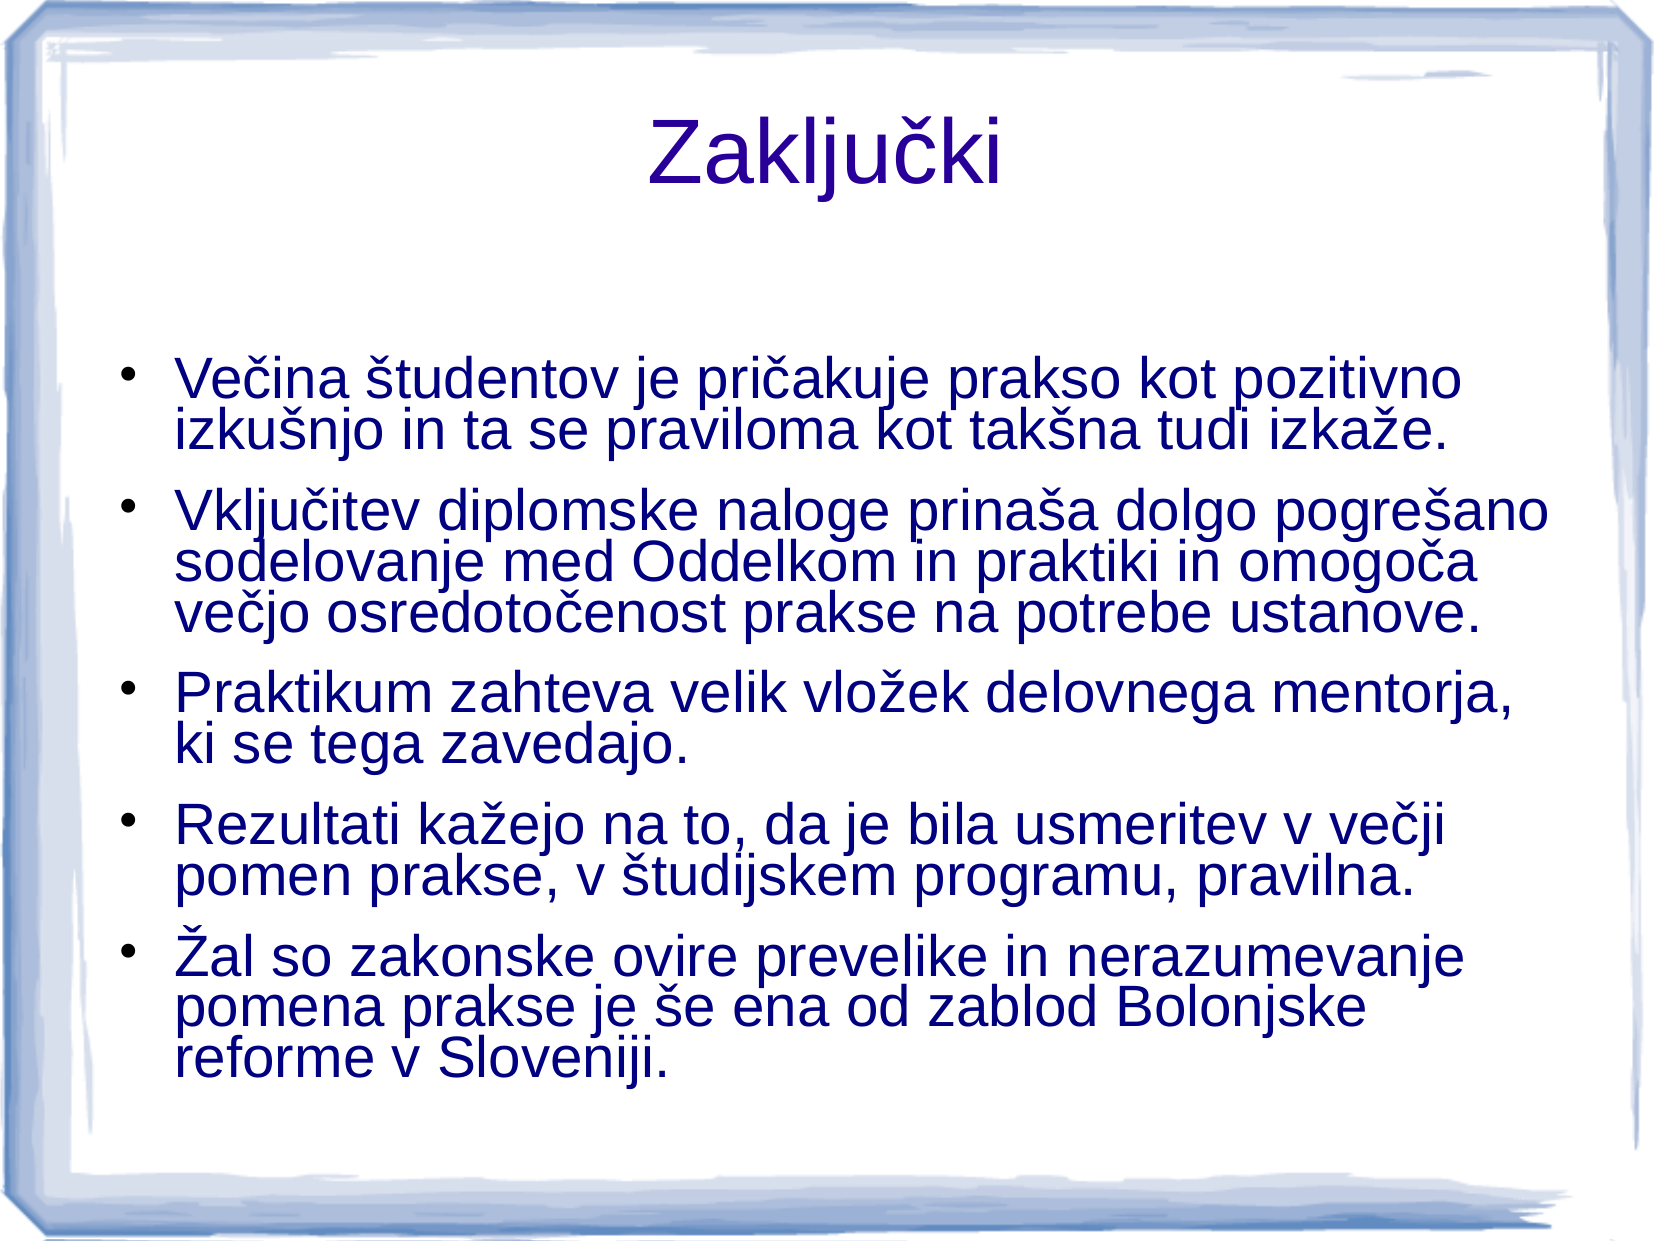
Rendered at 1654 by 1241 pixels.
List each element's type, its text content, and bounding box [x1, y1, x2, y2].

picture [0, 0, 1654, 1241]
title Zaključki [82, 49, 1571, 257]
list Večina študentov je pričakuje prakso kot pozitivno izkušnjo in ta se praviloma kot takšna tudi izkaže. Vključitev diplomske naloge prinaša dolgo pogrešano sodelovanje med Oddelkom in praktiki in omogoča večjo osredotočenost prakse na potrebe ustanove. Praktikum zahteva velik vložek delovnega mentorja, ki se tega zavedajo. Rezultati kažejo na to, da je bila usmeritev v večji pomen prakse, v študijskem programu, pravilna. Žal so zakonske ovire prevelike in nerazumevanje pomena prakse je še ena od zablod Bolonjske reforme v Sloveniji. [118, 253, 1571, 1117]
